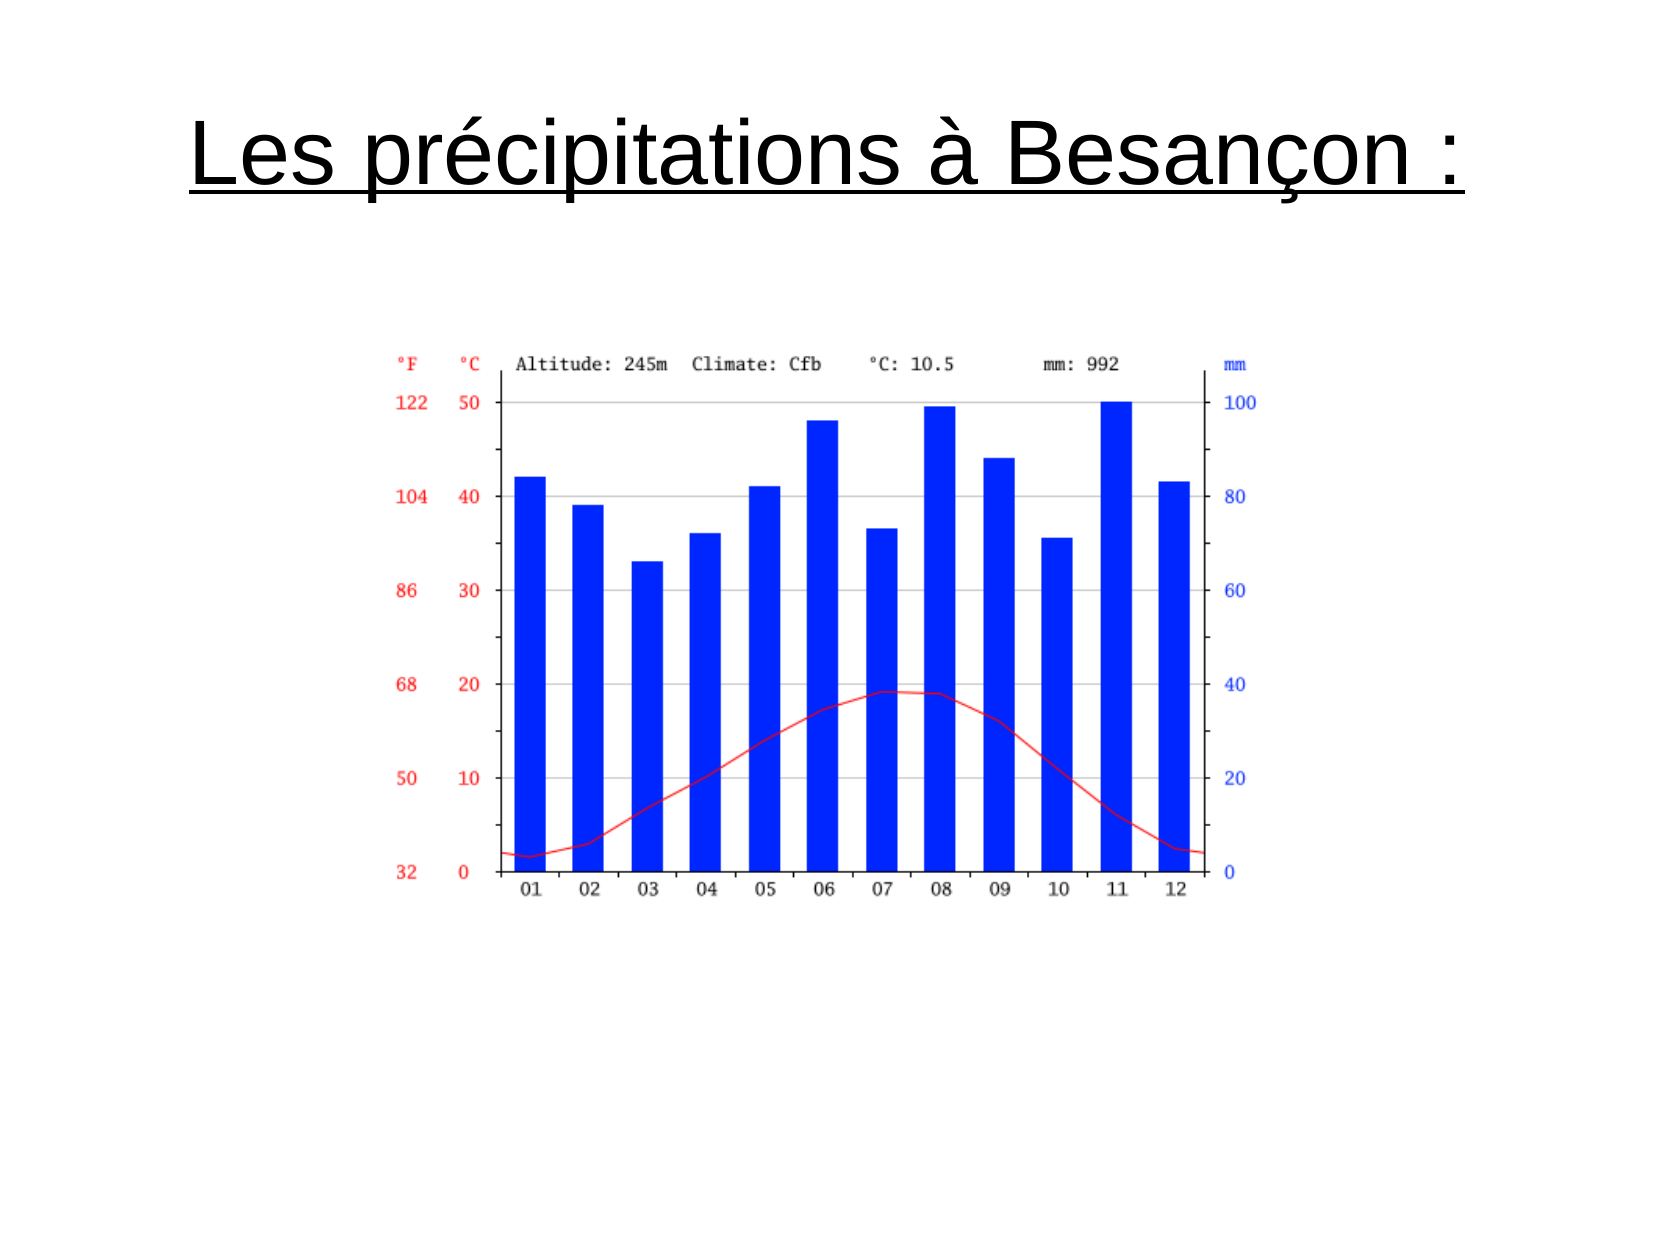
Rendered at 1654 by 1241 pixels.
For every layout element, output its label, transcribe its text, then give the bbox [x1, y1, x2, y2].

title Les précipitations à Besançon : [82, 49, 1571, 257]
picture [360, 308, 1298, 934]
